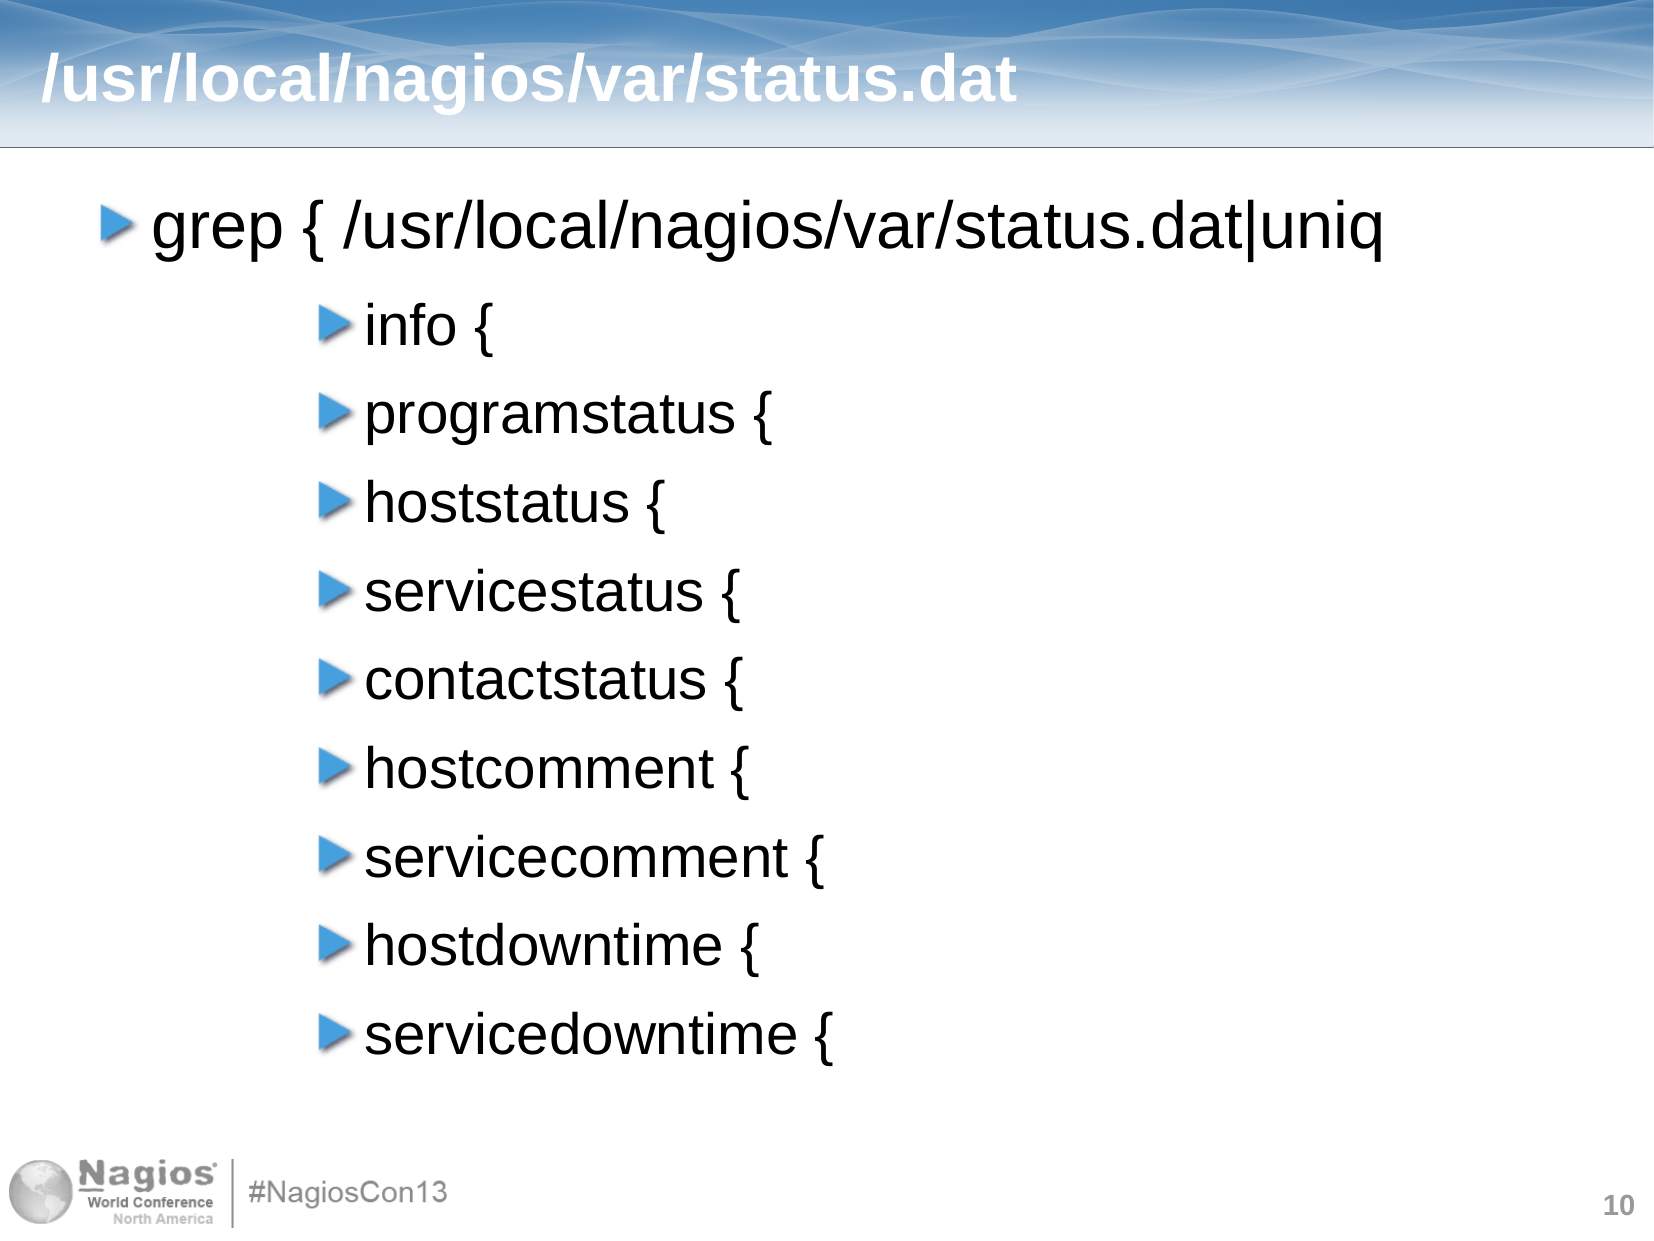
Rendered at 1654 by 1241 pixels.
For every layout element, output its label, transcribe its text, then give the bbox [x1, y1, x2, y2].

list grep { /usr/local/nagios/var/status.dat|uniq info { programstatus { hoststatus { servicestatus { contactstatus { hostcomment { servicecomment { hostdowntime { servicedowntime { [80, 188, 1569, 1067]
picture [0, 0, 1654, 147]
title /usr/local/nagios/var/status.dat [41, 29, 1248, 127]
picture [9, 1159, 453, 1228]
